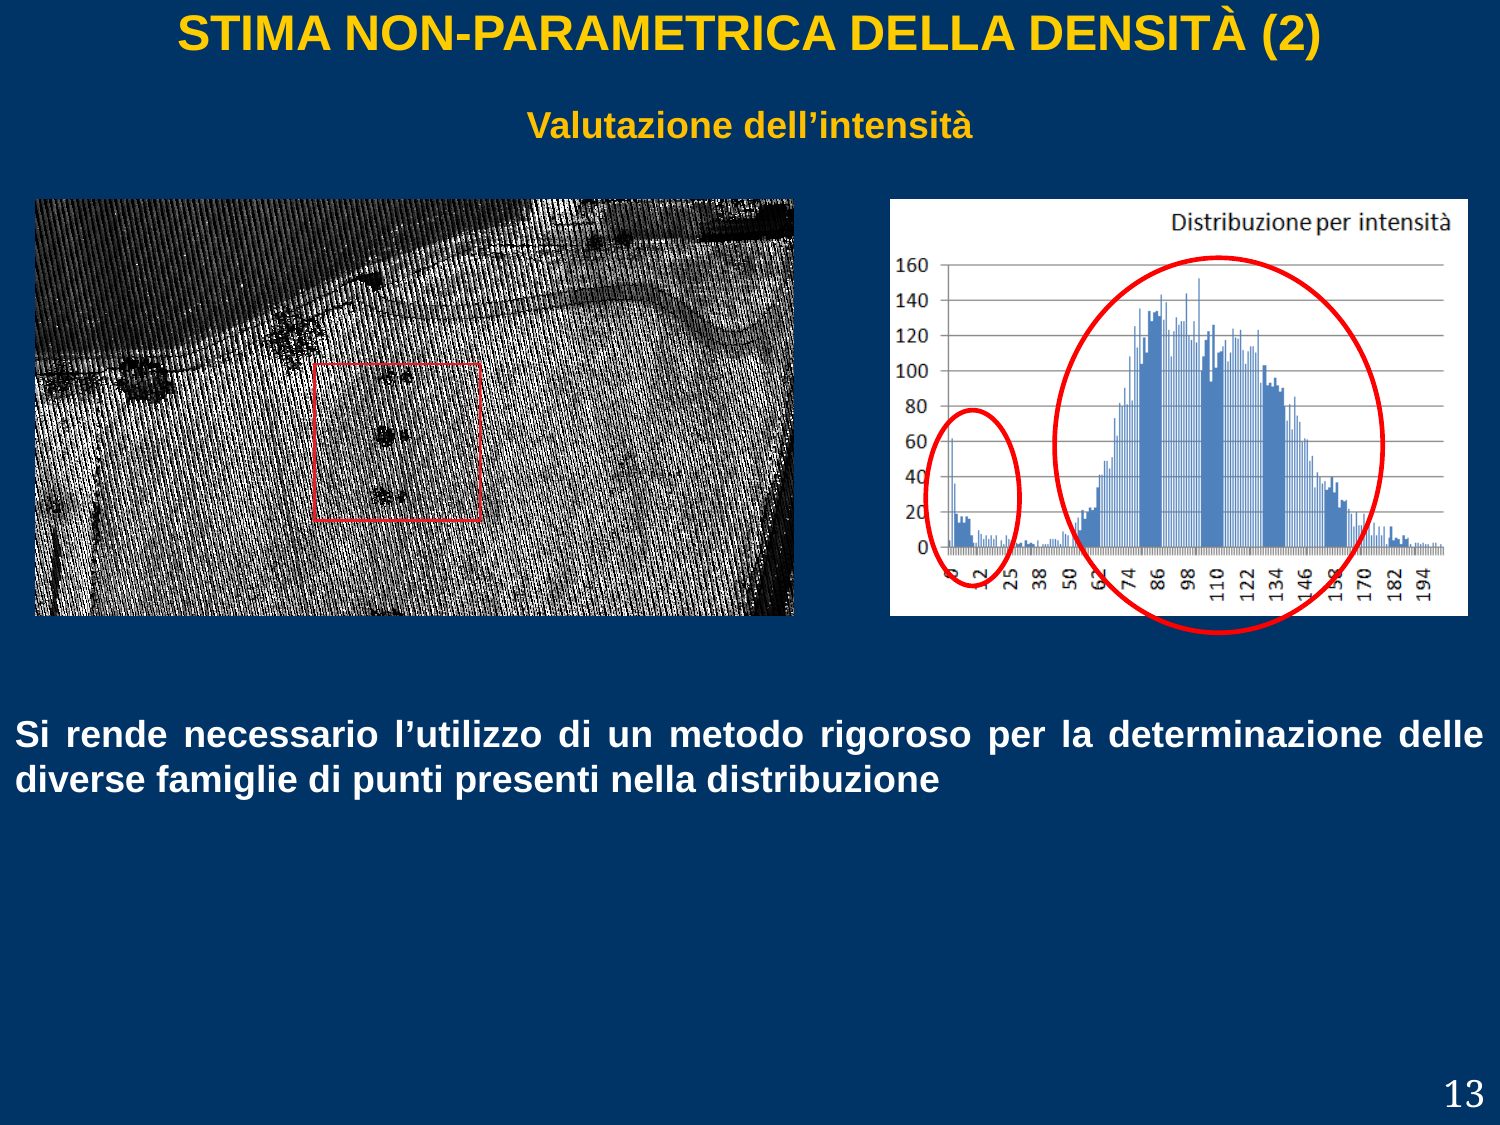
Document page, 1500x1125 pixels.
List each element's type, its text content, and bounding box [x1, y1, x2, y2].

text_box STIMA NON-PARAMETRICA DELLA DENSITÀ (2) [0, 0, 1500, 69]
text_box Si rende necessario l’utilizzo di un metodo rigoroso per la determinazione delle diverse famiglie di punti presenti nella distribuzione [0, 703, 1500, 808]
picture [890, 199, 1468, 616]
text_box Valutazione dell’intensità [0, 93, 1500, 154]
slide_number <numero> [1149, 1062, 1500, 1125]
picture [1057, 261, 1380, 616]
picture [35, 199, 794, 616]
